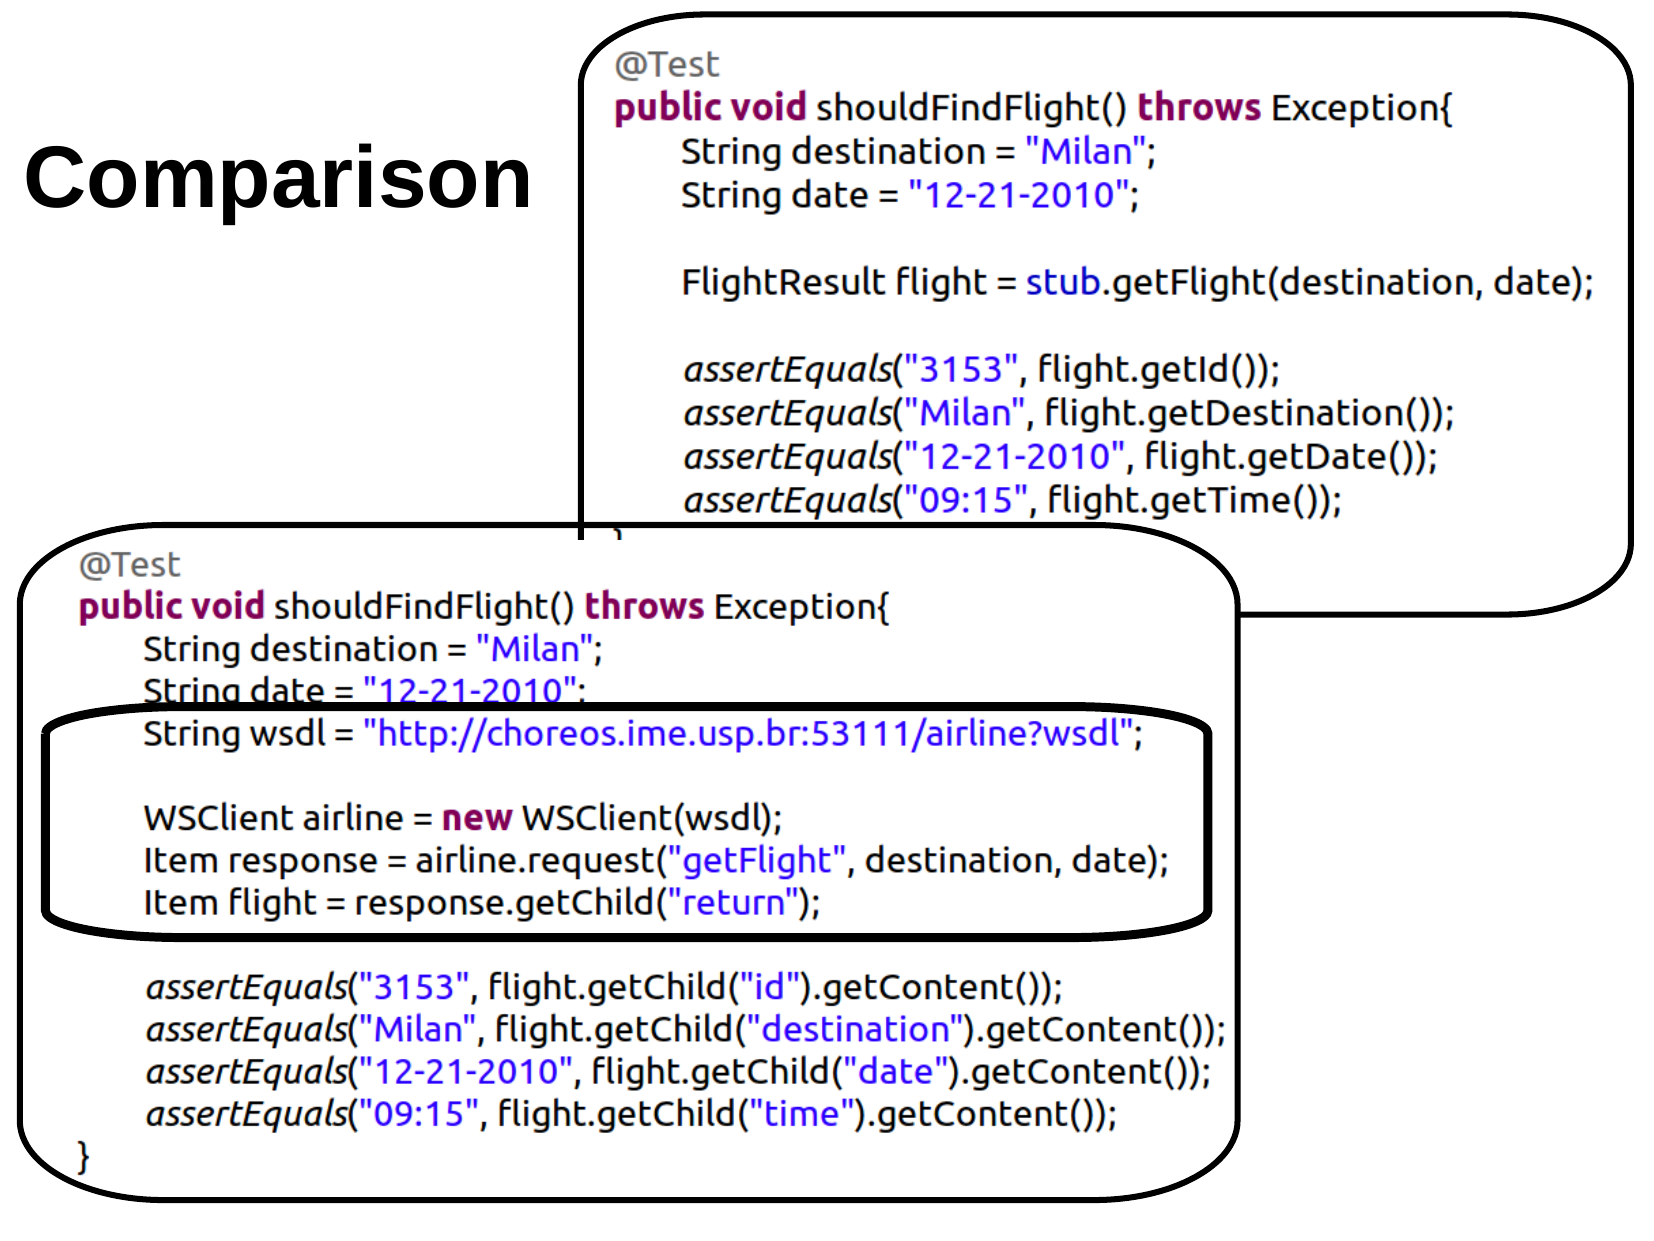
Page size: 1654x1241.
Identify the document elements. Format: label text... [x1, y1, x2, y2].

title Comparison [23, 73, 582, 281]
picture [55, 1174, 69, 1182]
picture [1188, 1136, 1236, 1182]
picture [55, 540, 76, 551]
text_box [19, 14, 1631, 1201]
picture [1181, 540, 1236, 589]
